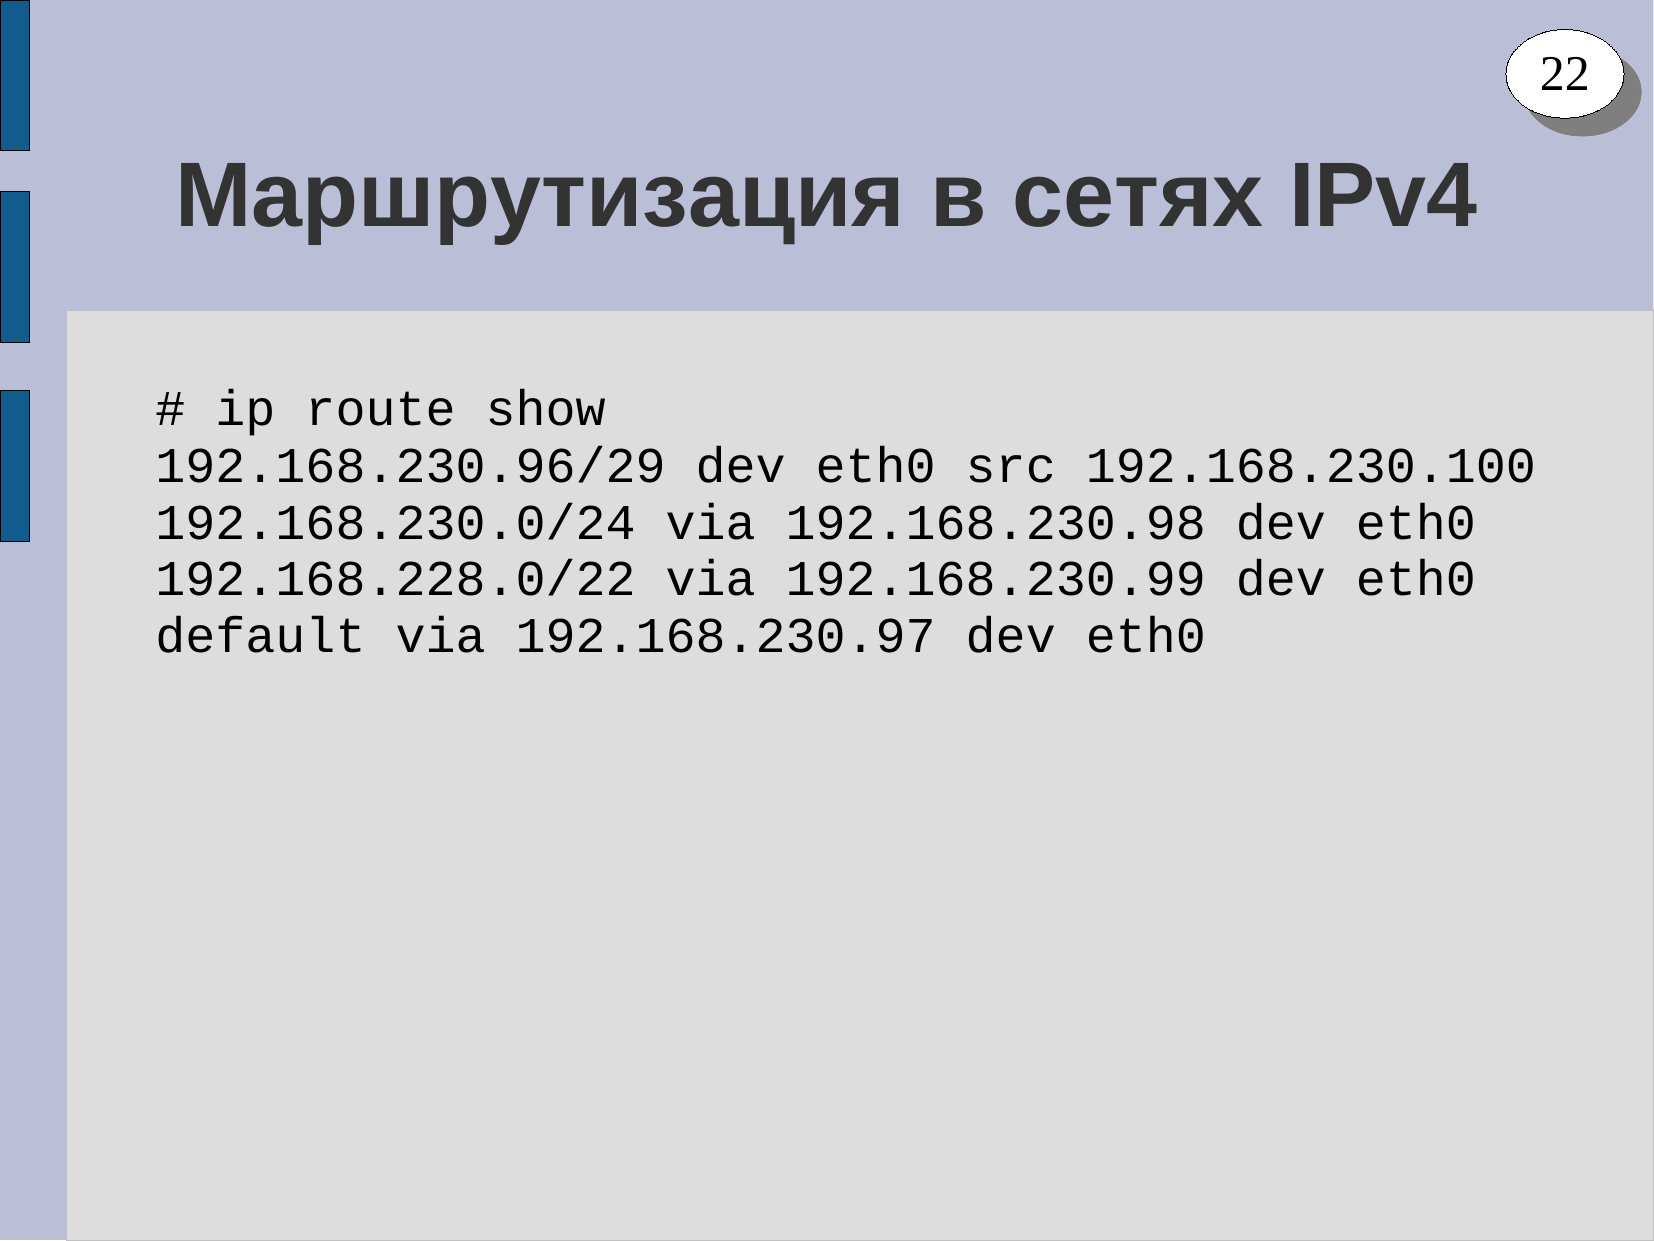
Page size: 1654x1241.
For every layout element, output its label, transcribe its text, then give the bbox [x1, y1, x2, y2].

text_box # ip route show 192.168.230.96/29 dev eth0 src 192.168.230.100 192.168.230.0/24 via 192.168.230.98 dev eth0 192.168.228.0/22 via 192.168.230.99 dev eth0 default via 192.168.230.97 dev eth0 [155, 383, 1536, 668]
title Маршрутизация в сетях IPv4 [121, 91, 1534, 299]
text_box 22 [1505, 29, 1625, 119]
